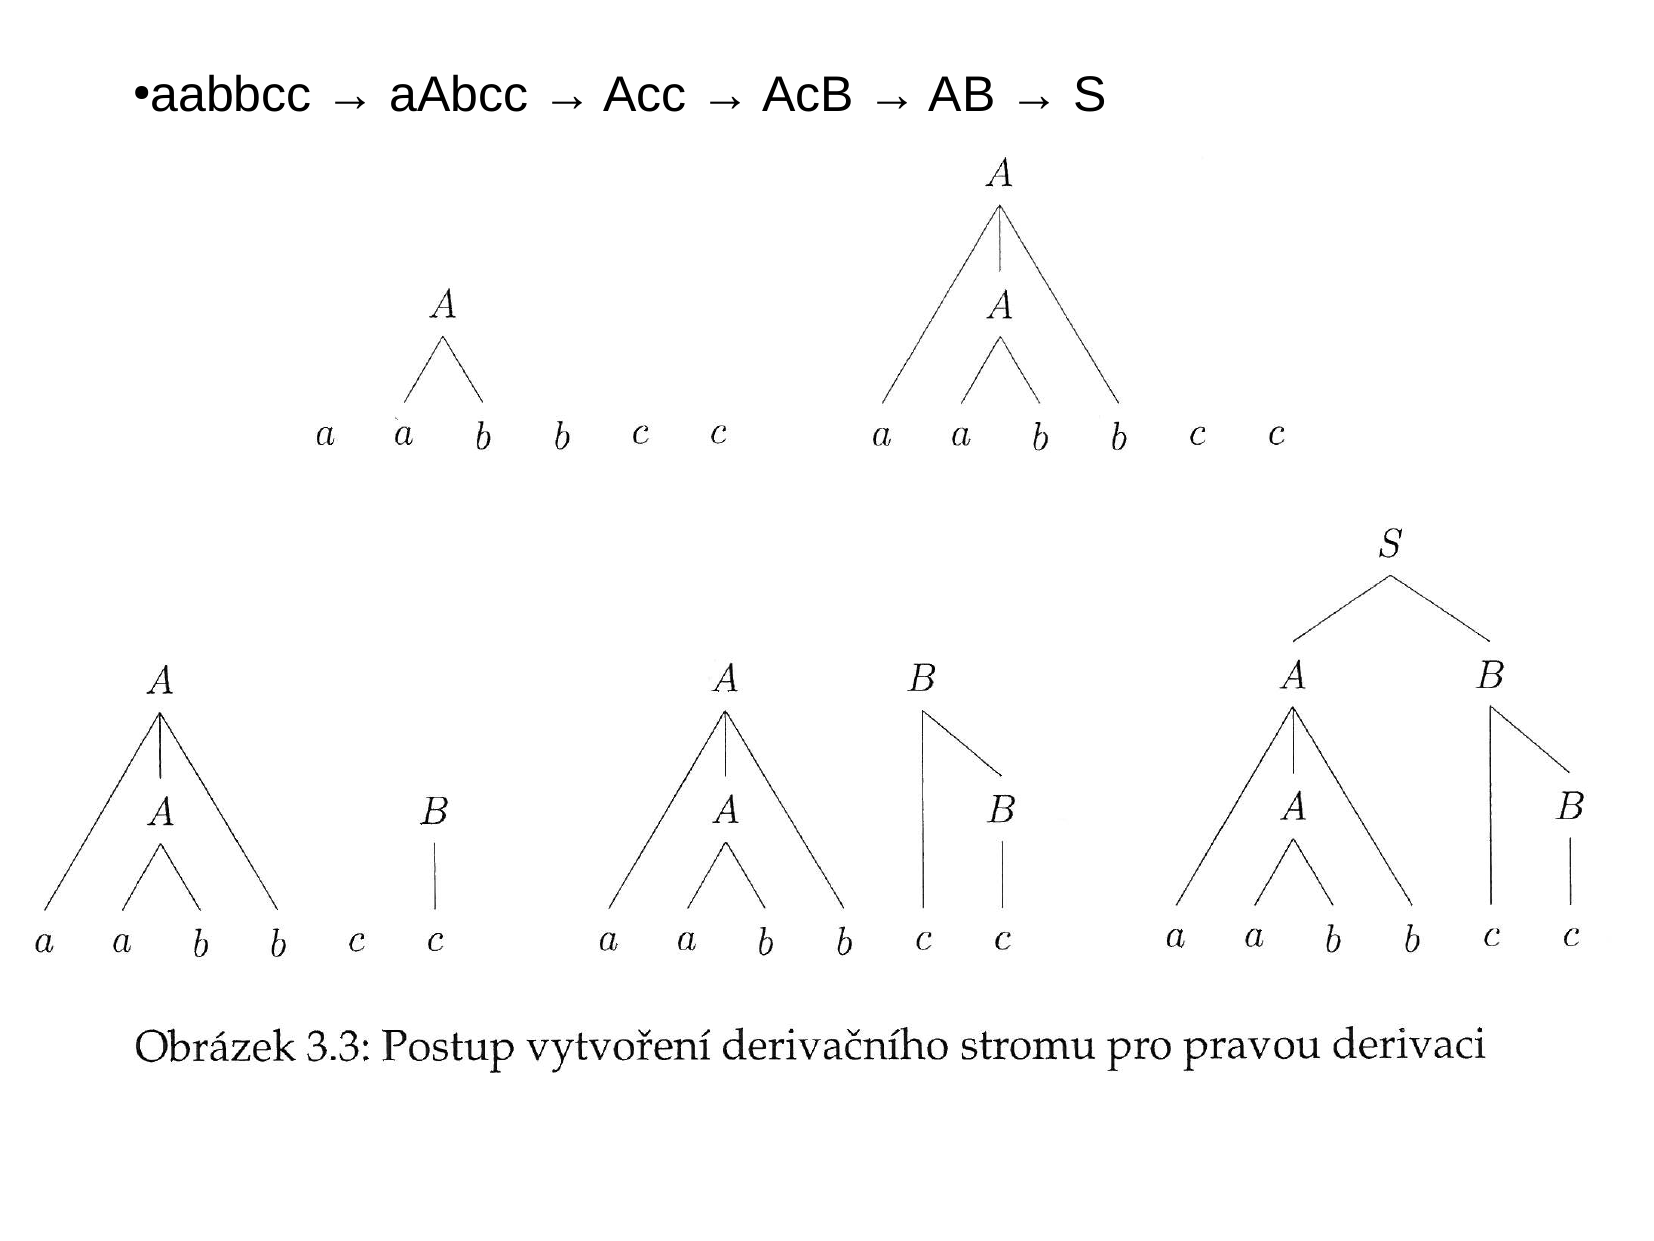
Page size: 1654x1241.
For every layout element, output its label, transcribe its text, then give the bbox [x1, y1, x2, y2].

picture [11, 118, 1625, 1115]
text_box aabbcc → aAbcc → Acc → AcB → AB → S [118, 59, 1211, 130]
